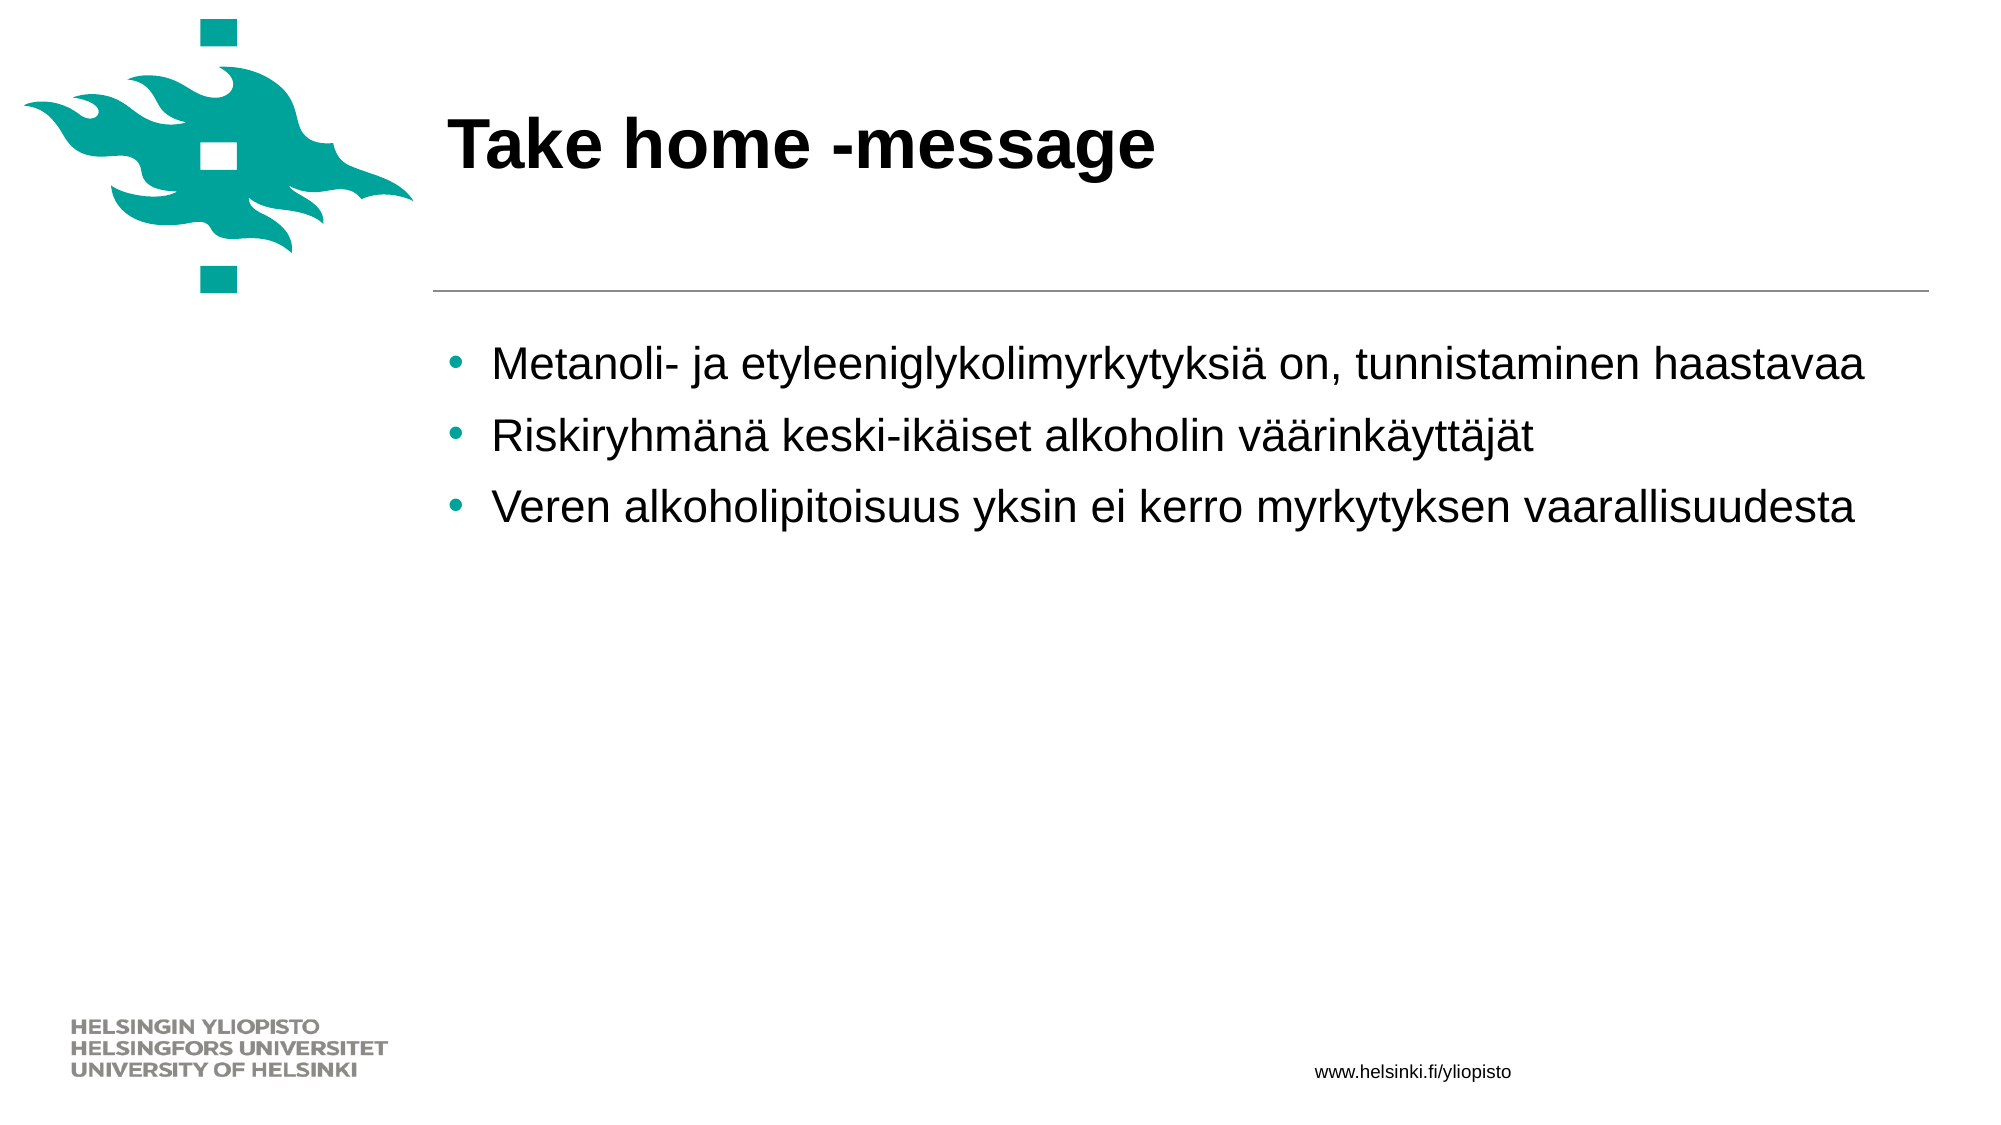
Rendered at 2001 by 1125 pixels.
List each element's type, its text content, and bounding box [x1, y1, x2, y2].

picture [70, 1017, 389, 1079]
title Take home -message [432, 90, 1930, 279]
list Metanoli- ja etyleeniglykolimyrkytyksiä on, tunnistaminen haastavaa Riskiryhmänä keski-ikäiset alkoholin väärinkäyttäjät Veren alkoholipitoisuus yksin ei kerro myrkytyksen vaarallisuudesta [432, 326, 1930, 988]
